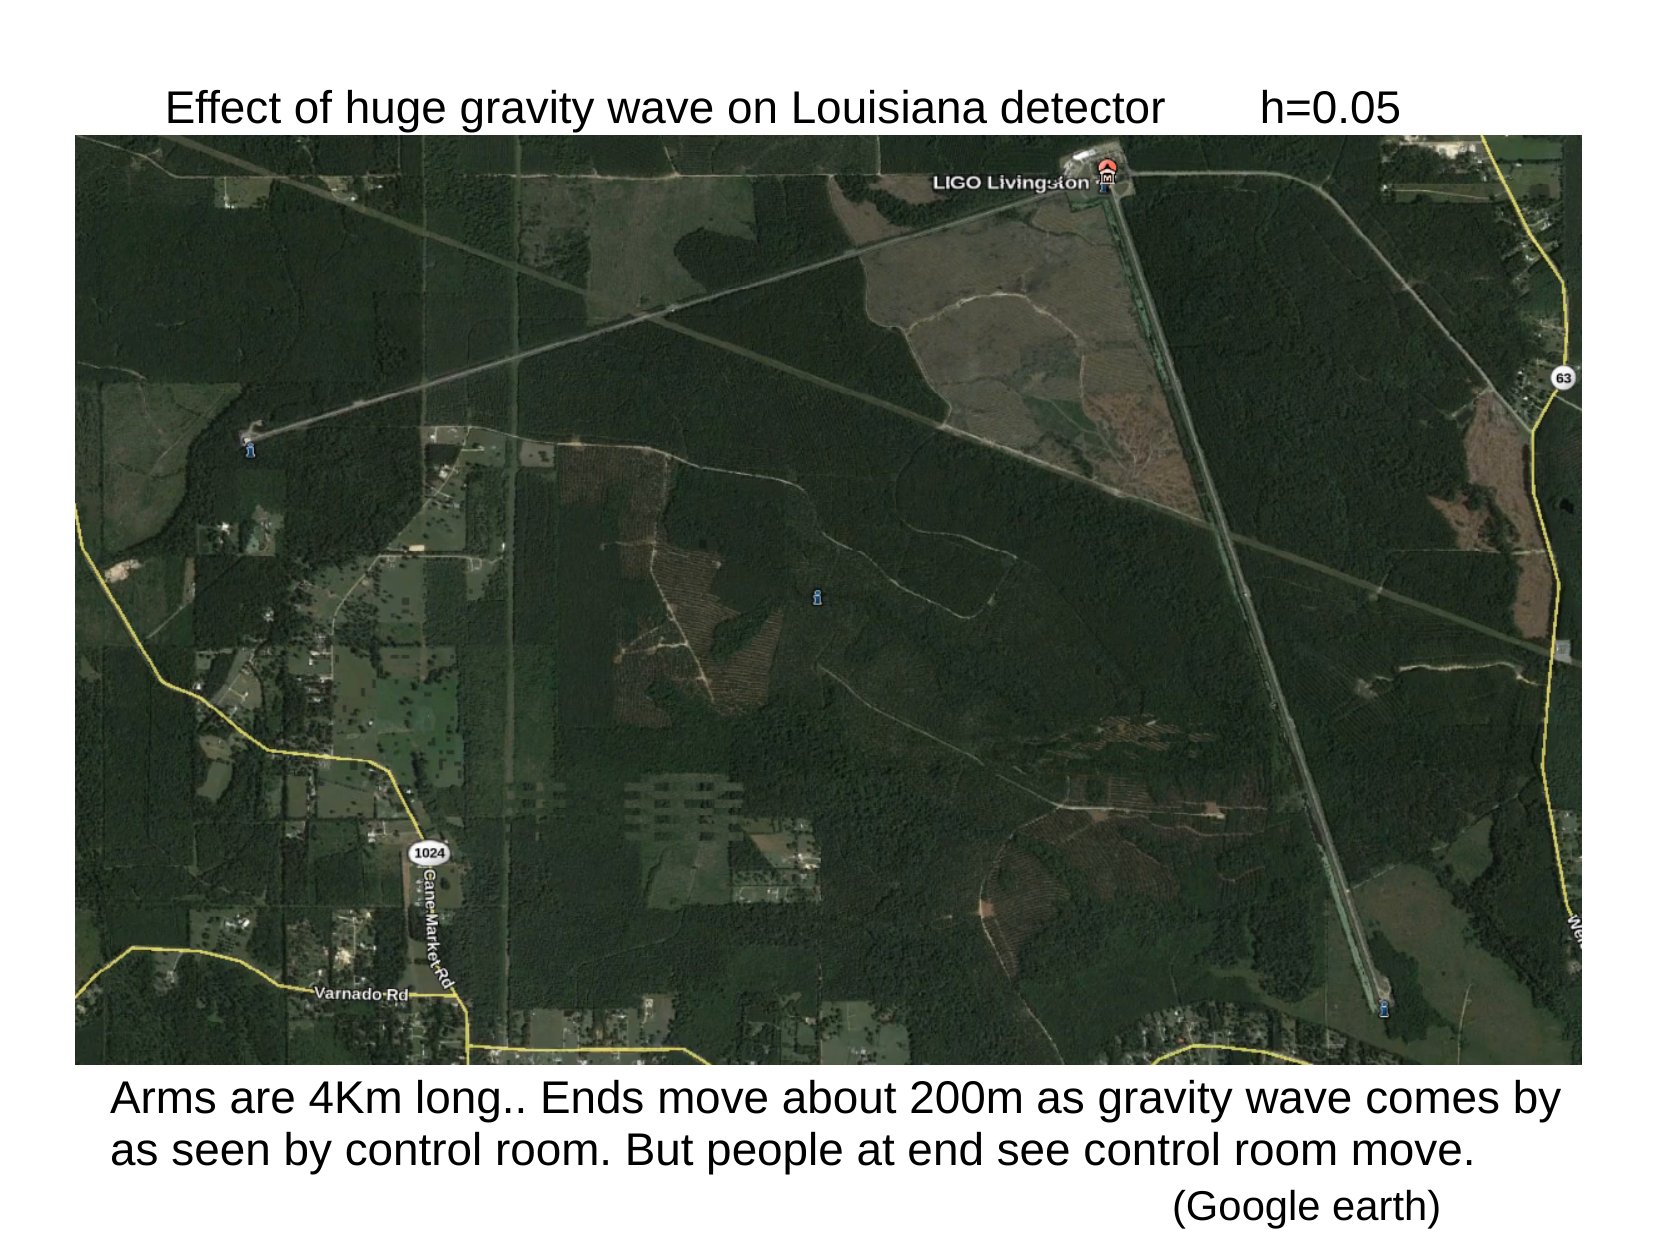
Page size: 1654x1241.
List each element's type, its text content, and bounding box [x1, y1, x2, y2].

text_box Arms are 4Km long.. Ends move about 200m as gravity wave comes by as seen by control room. But people at end see control room move. [95, 1065, 1591, 1183]
text_box h=0.05 [1245, 75, 1456, 151]
text_box [75, 135, 1583, 1066]
text_box Effect of huge gravity wave on Louisiana detector [150, 75, 1207, 142]
text_box (Google earth) [1157, 1175, 1457, 1237]
